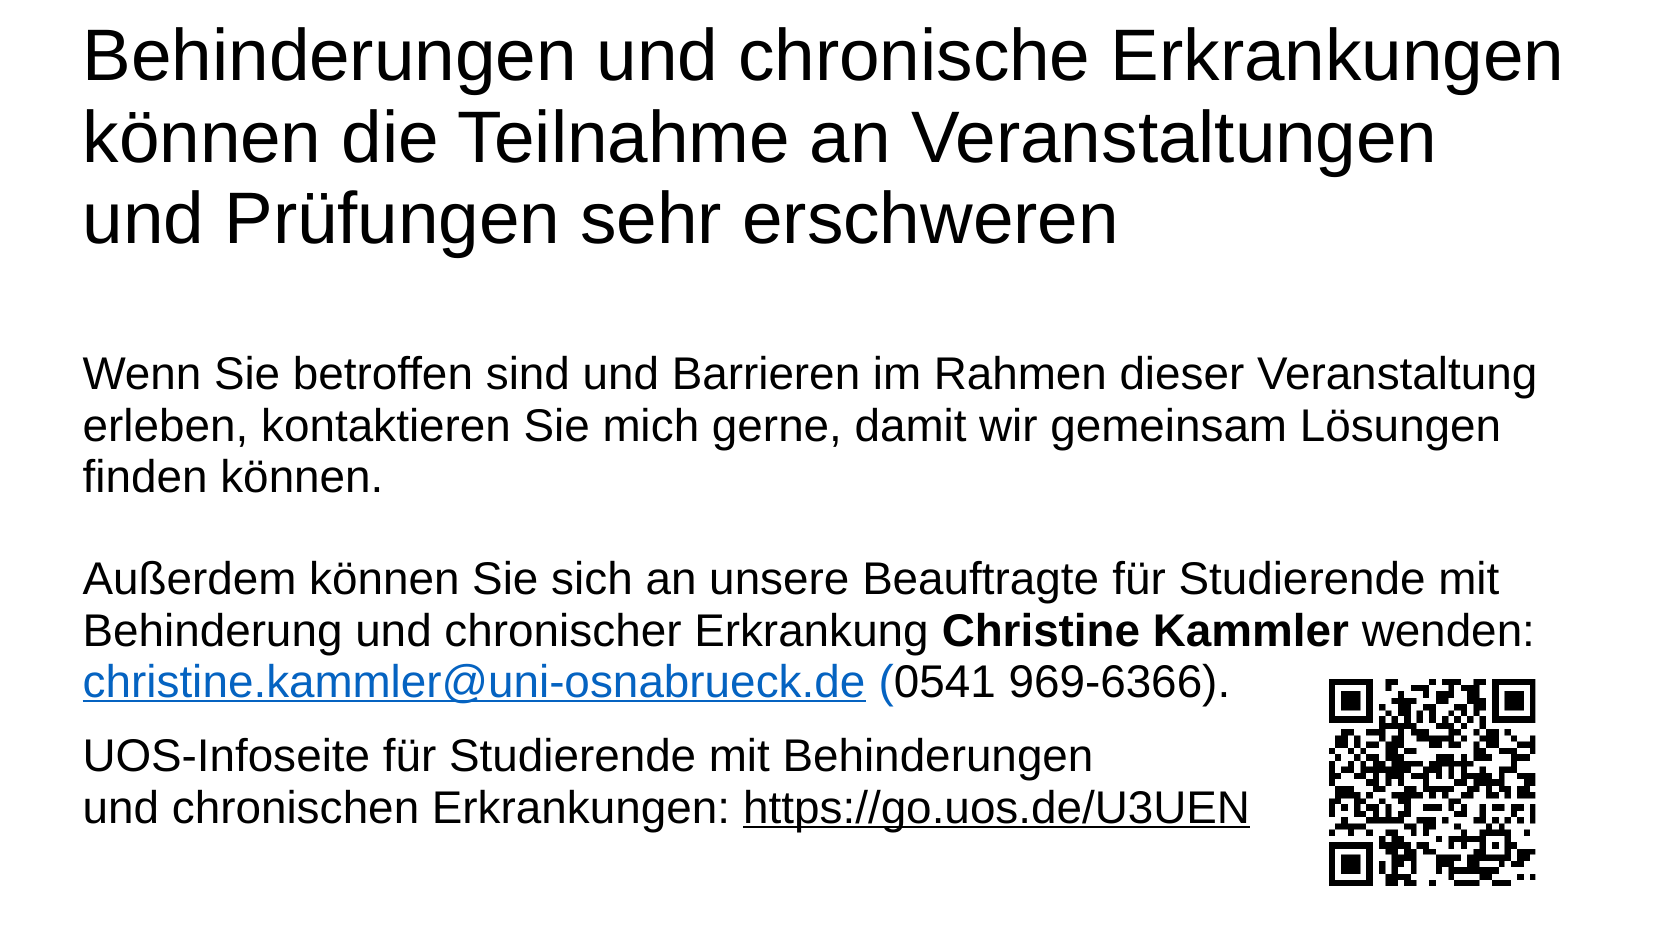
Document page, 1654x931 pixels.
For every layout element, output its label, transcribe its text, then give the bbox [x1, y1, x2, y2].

subtitle Wenn Sie betroffen sind und Barrieren im Rahmen dieser Veranstaltung erleben, kontaktieren Sie mich gerne, damit wir gemeinsam Lösungen finden können. Außerdem können Sie sich an unsere Beauftragte für Studierende mit Behinderung und chronischer Erkrankung Christine Kammler wenden: christine.kammler@uni-osnabrueck.de (0541 969-6366). UOS-Infoseite für Studierende mit Behinderungen und chronischen Erkrankungen: https://go.uos.de/U3UEN [82, 336, 1595, 896]
title Behinderungen und chronische Erkrankungen können die Teilnahme an Veranstaltungen und Prüfungen sehr erschweren [82, 29, 1571, 336]
picture [1328, 679, 1536, 886]
